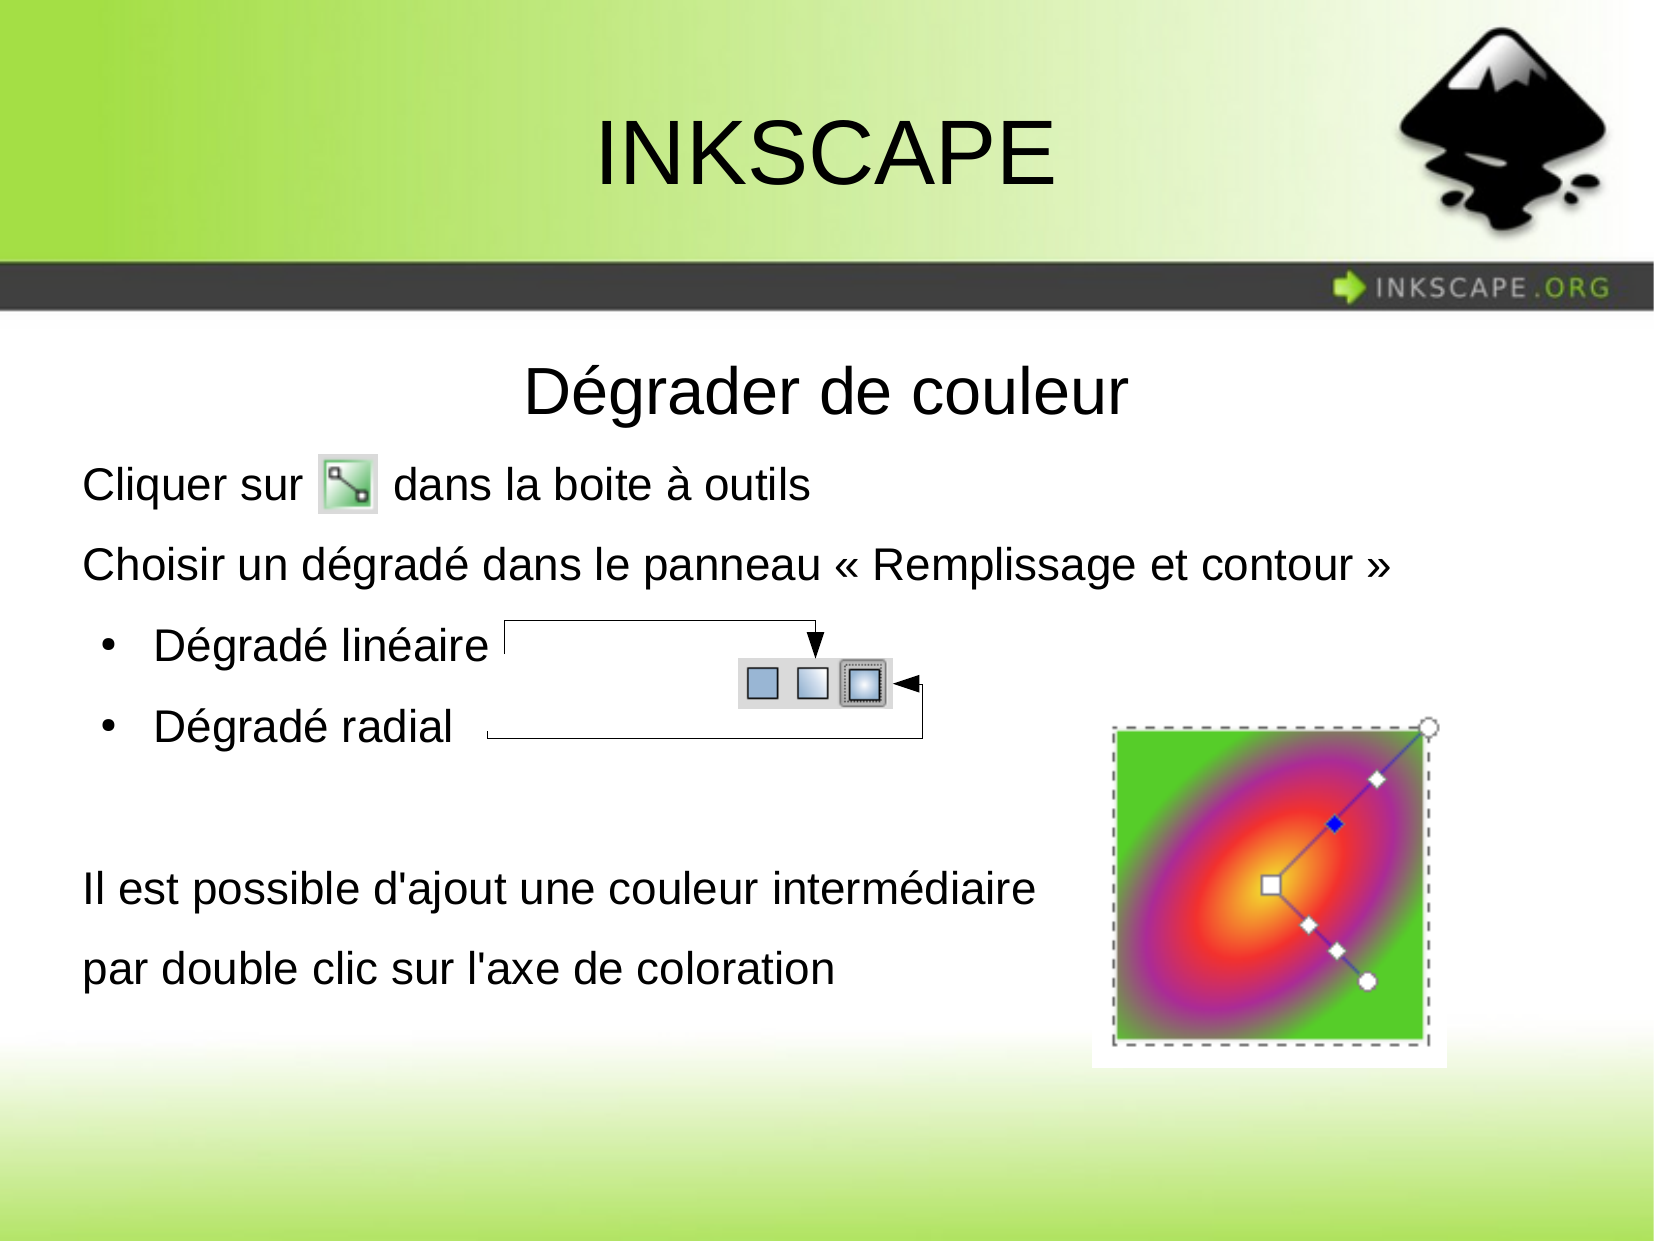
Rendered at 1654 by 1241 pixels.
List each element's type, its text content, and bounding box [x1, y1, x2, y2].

title INKSCAPE [82, 49, 1571, 257]
list Dégrader de couleur Cliquer sur dans la boite à outils Choisir un dégradé dans le panneau « Remplissage et contour » Dégradé linéaire Dégradé radial Il est possible d'ajout une couleur intermédiaire par double clic sur l'axe de coloration [82, 354, 1571, 1211]
picture [0, 0, 1654, 1241]
